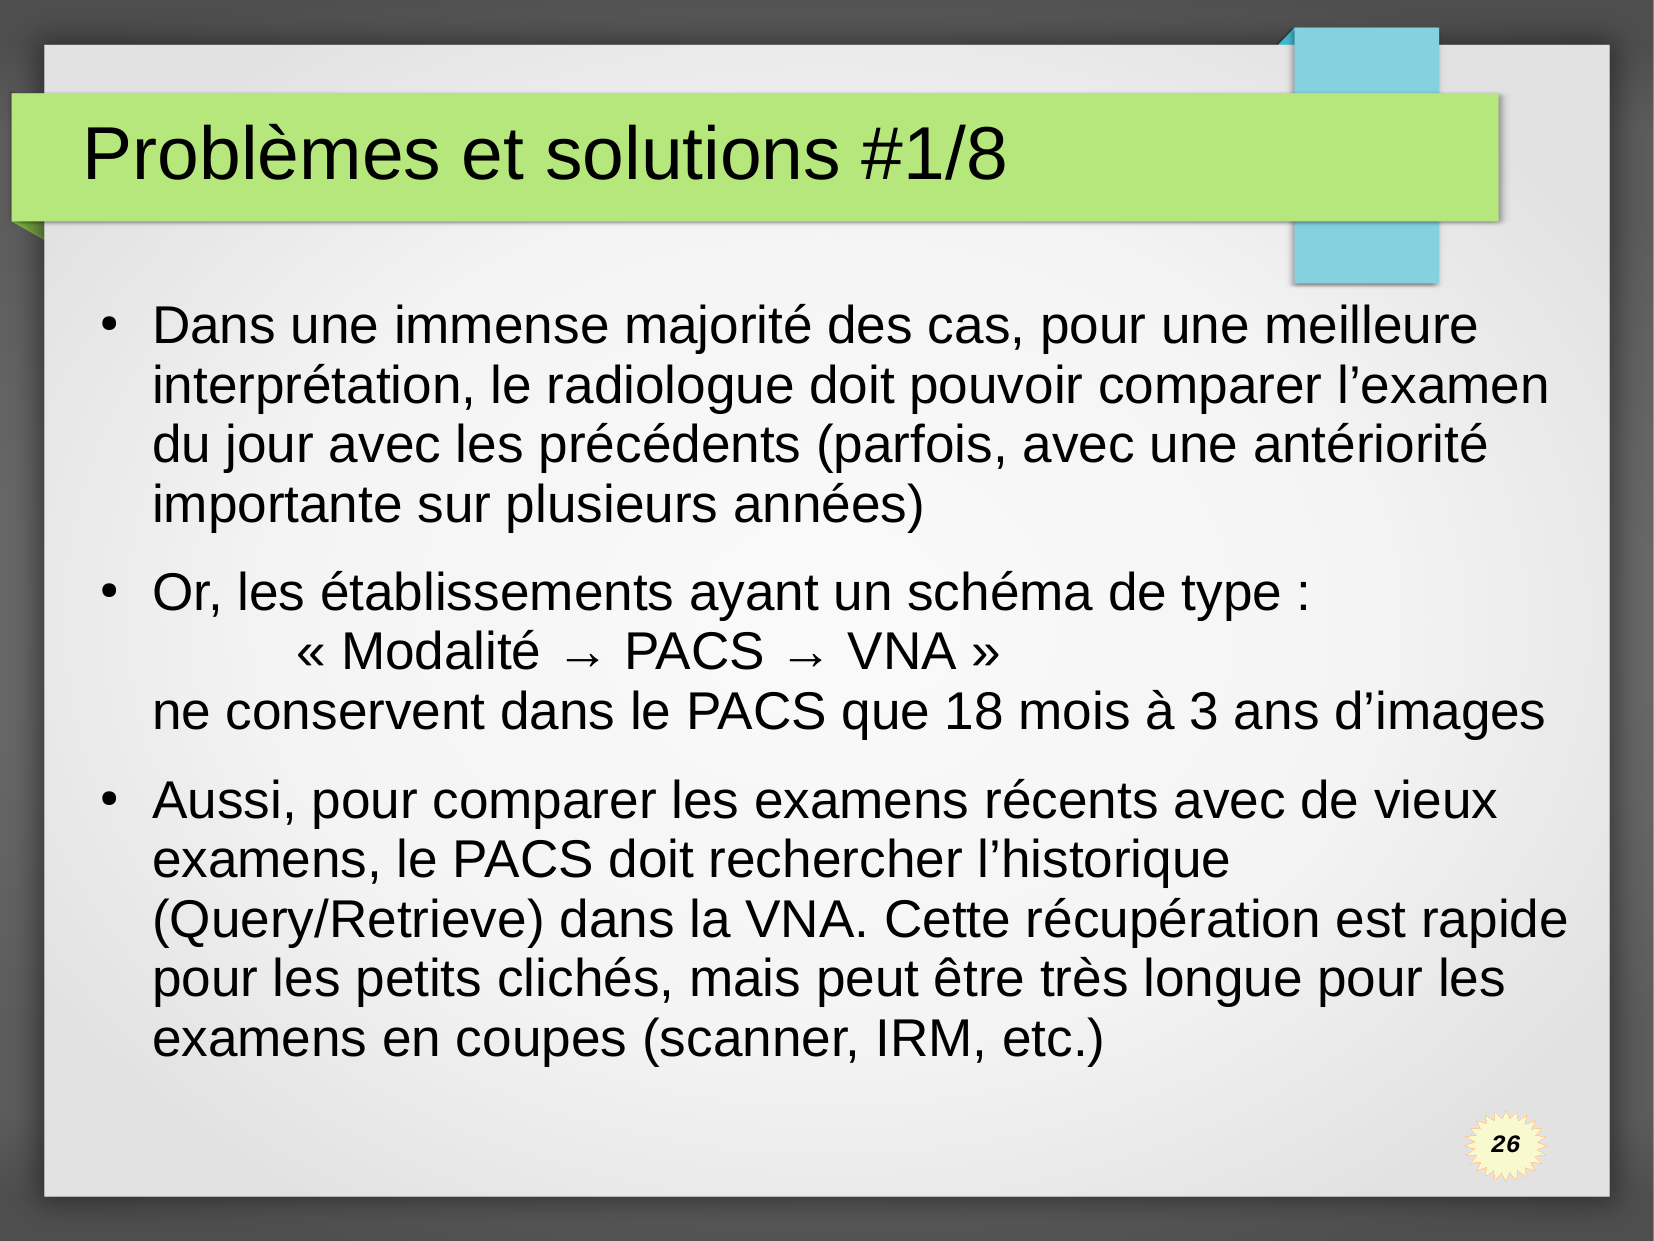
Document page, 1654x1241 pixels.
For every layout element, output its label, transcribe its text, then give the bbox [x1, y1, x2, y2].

title Problèmes et solutions #1/8 [82, 94, 1264, 213]
list Dans une immense majorité des cas, pour une meilleure interprétation, le radiologue doit pouvoir comparer l’examen du jour avec les précédents (parfois, avec une antériorité importante sur plusieurs années) Or, les établissements ayant un schéma de type : « Modalité → PACS → VNA » ne conservent dans le PACS que 18 mois à 3 ans d’images Aussi, pour comparer les examens récents avec de vieux examens, le PACS doit rechercher l’historique (Query/Retrieve) dans la VNA. Cette récupération est rapide pour les petits clichés, mais peut être très longue pour les examens en coupes (scanner, IRM, etc.) [82, 295, 1571, 1111]
picture [0, 0, 1654, 1241]
